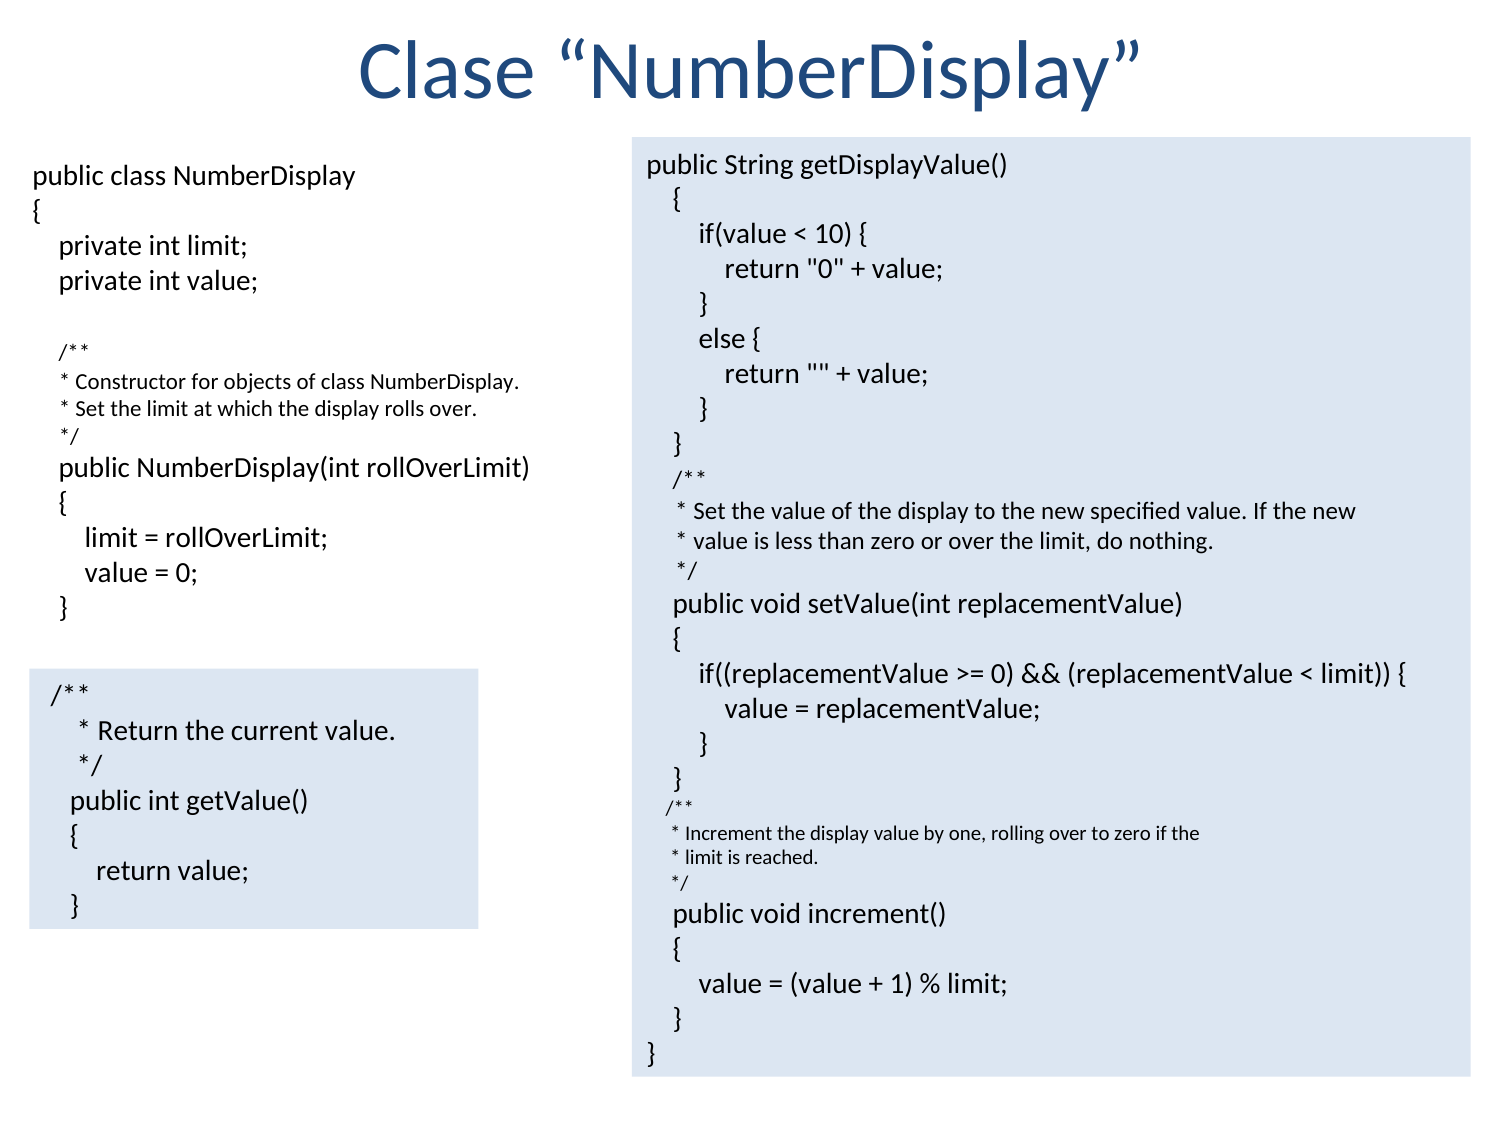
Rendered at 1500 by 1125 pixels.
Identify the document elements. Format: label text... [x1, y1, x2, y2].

title Clase “NumberDisplay” [76, 31, 1427, 100]
text_box public String getDisplayValue() { if(value < 10) { return "0" + value; } else { return "" + value; } } /** * Set the value of the display to the new specified value. If the new * value is less than zero or over the limit, do nothing. */ public void setValue(int replacementValue) { if((replacementValue >= 0) && (replacementValue < limit)) { value = replacementValue; } } /** * Increment the display value by one, rolling over to zero if the * limit is reached. */ public void increment() { value = (value + 1) % limit; } } [631, 137, 1471, 1077]
text_box public class NumberDisplay { private int limit; private int value; /** * Constructor for objects of class NumberDisplay. * Set the limit at which the display rolls over. */ public NumberDisplay(int rollOverLimit) { limit = rollOverLimit; value = 0; } [17, 148, 621, 667]
text_box /** * Return the current value. */ public int getValue() { return value; } [29, 668, 479, 929]
